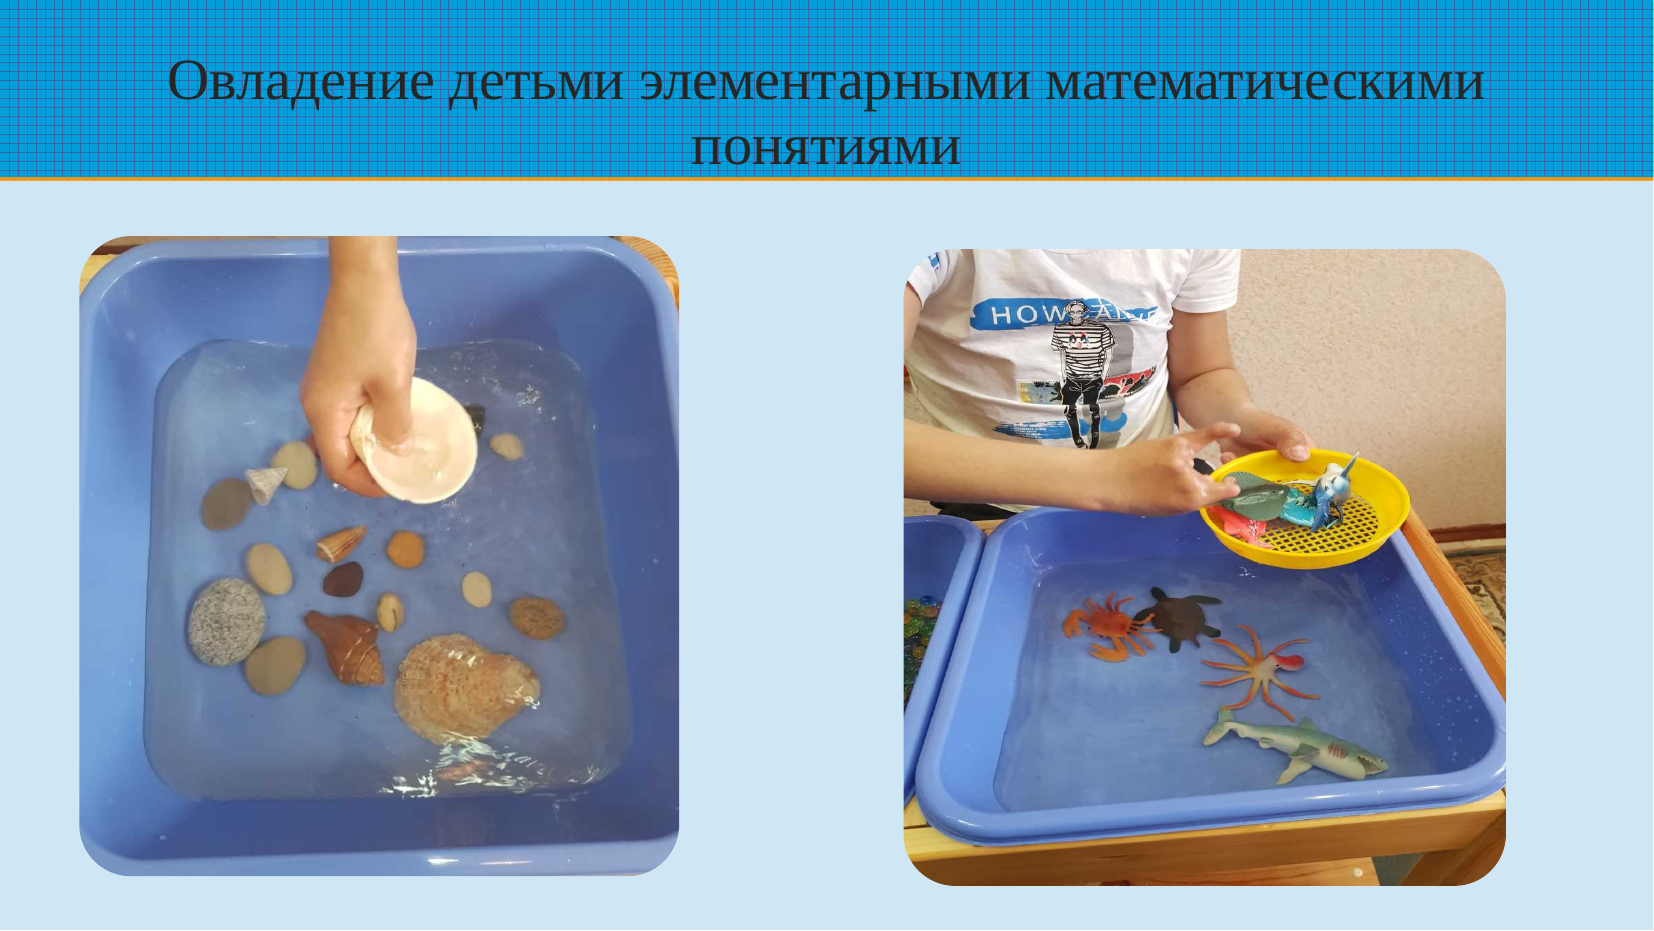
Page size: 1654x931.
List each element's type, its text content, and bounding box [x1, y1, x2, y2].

text_box [903, 249, 1506, 886]
text_box [79, 236, 680, 877]
title Овладение детьми элементарными математическими понятиями [88, 14, 1565, 178]
